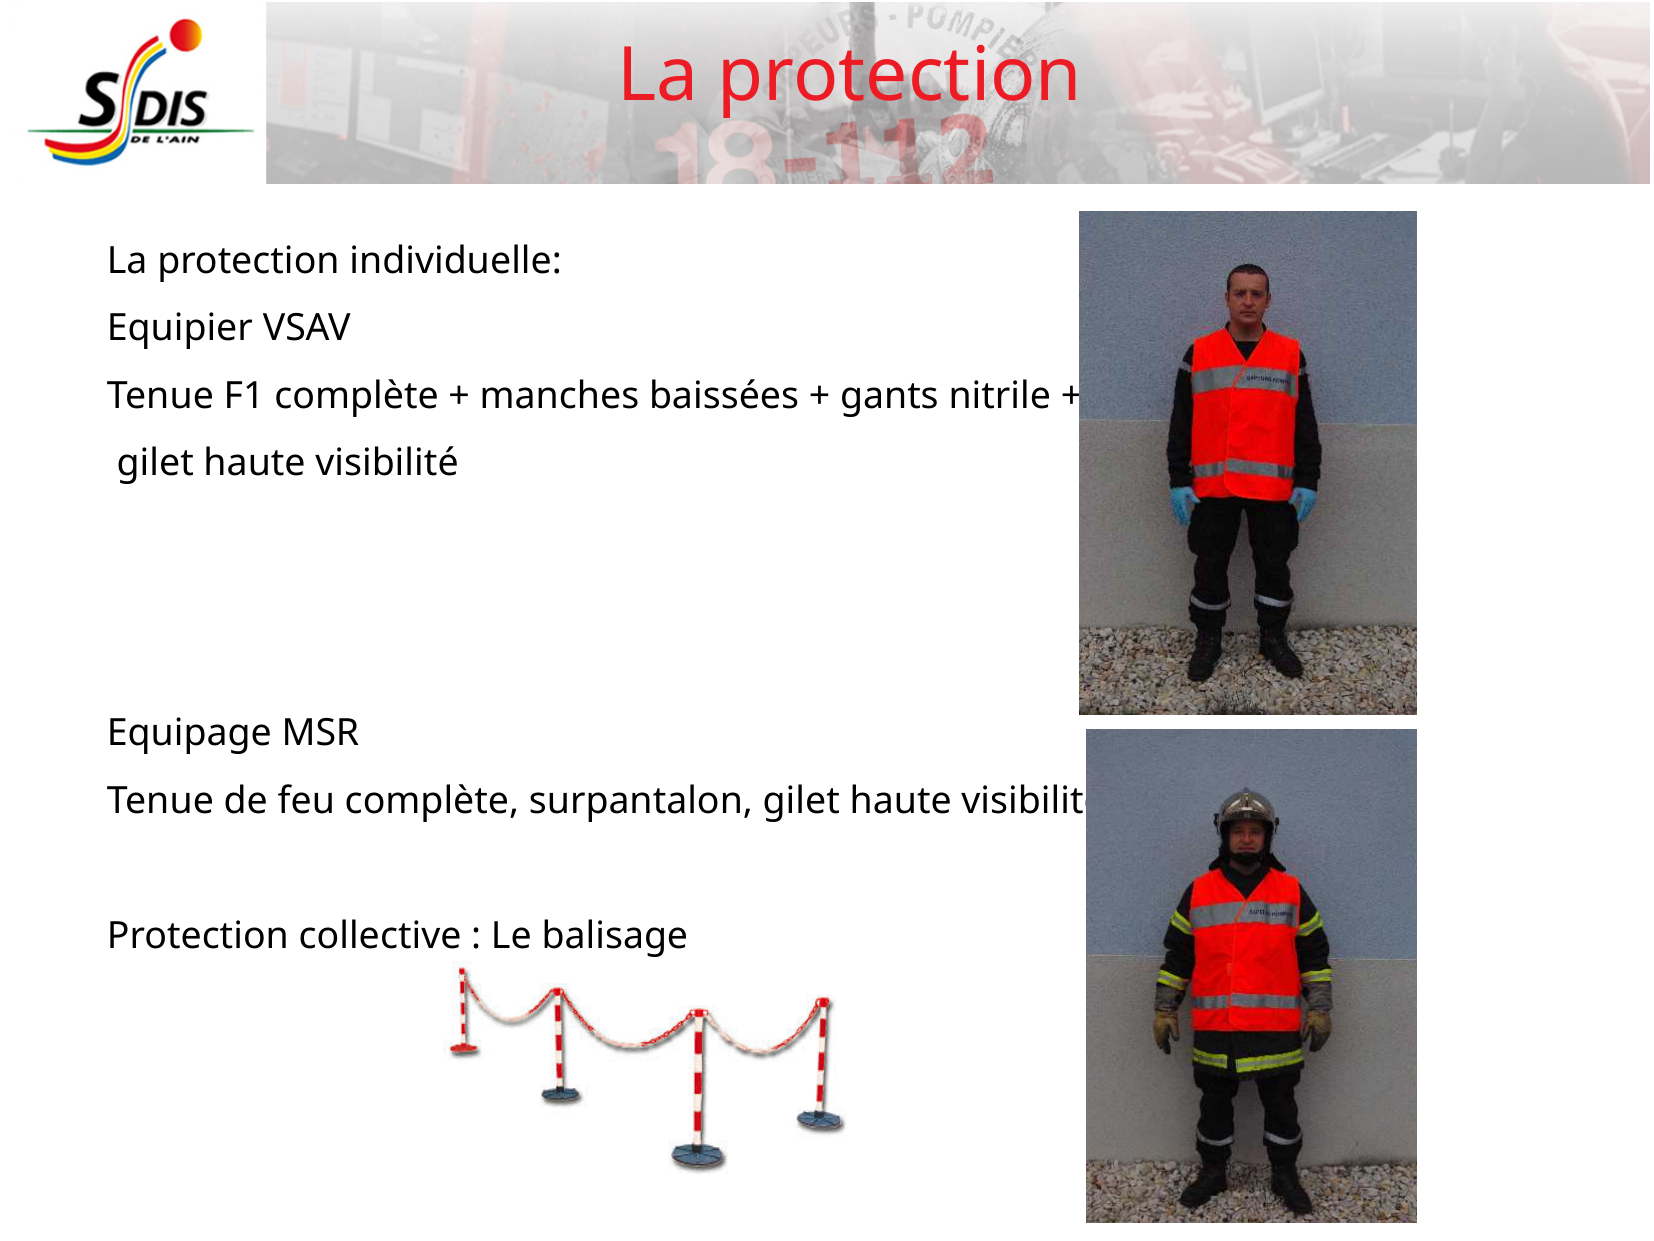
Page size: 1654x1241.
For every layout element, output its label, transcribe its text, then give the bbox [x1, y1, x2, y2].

picture [1086, 729, 1417, 1223]
list La protection individuelle: Equipier VSAV Tenue F1 complète + manches baissées + gants nitrile + gilet haute visibilité Equipage MSR Tenue de feu complète, surpantalon, gilet haute visibilité Protection collective : Le balisage [68, 205, 1397, 1085]
picture [1079, 211, 1417, 715]
picture [442, 961, 850, 1174]
title La protection [68, 25, 1632, 117]
picture [11, 2, 1650, 184]
